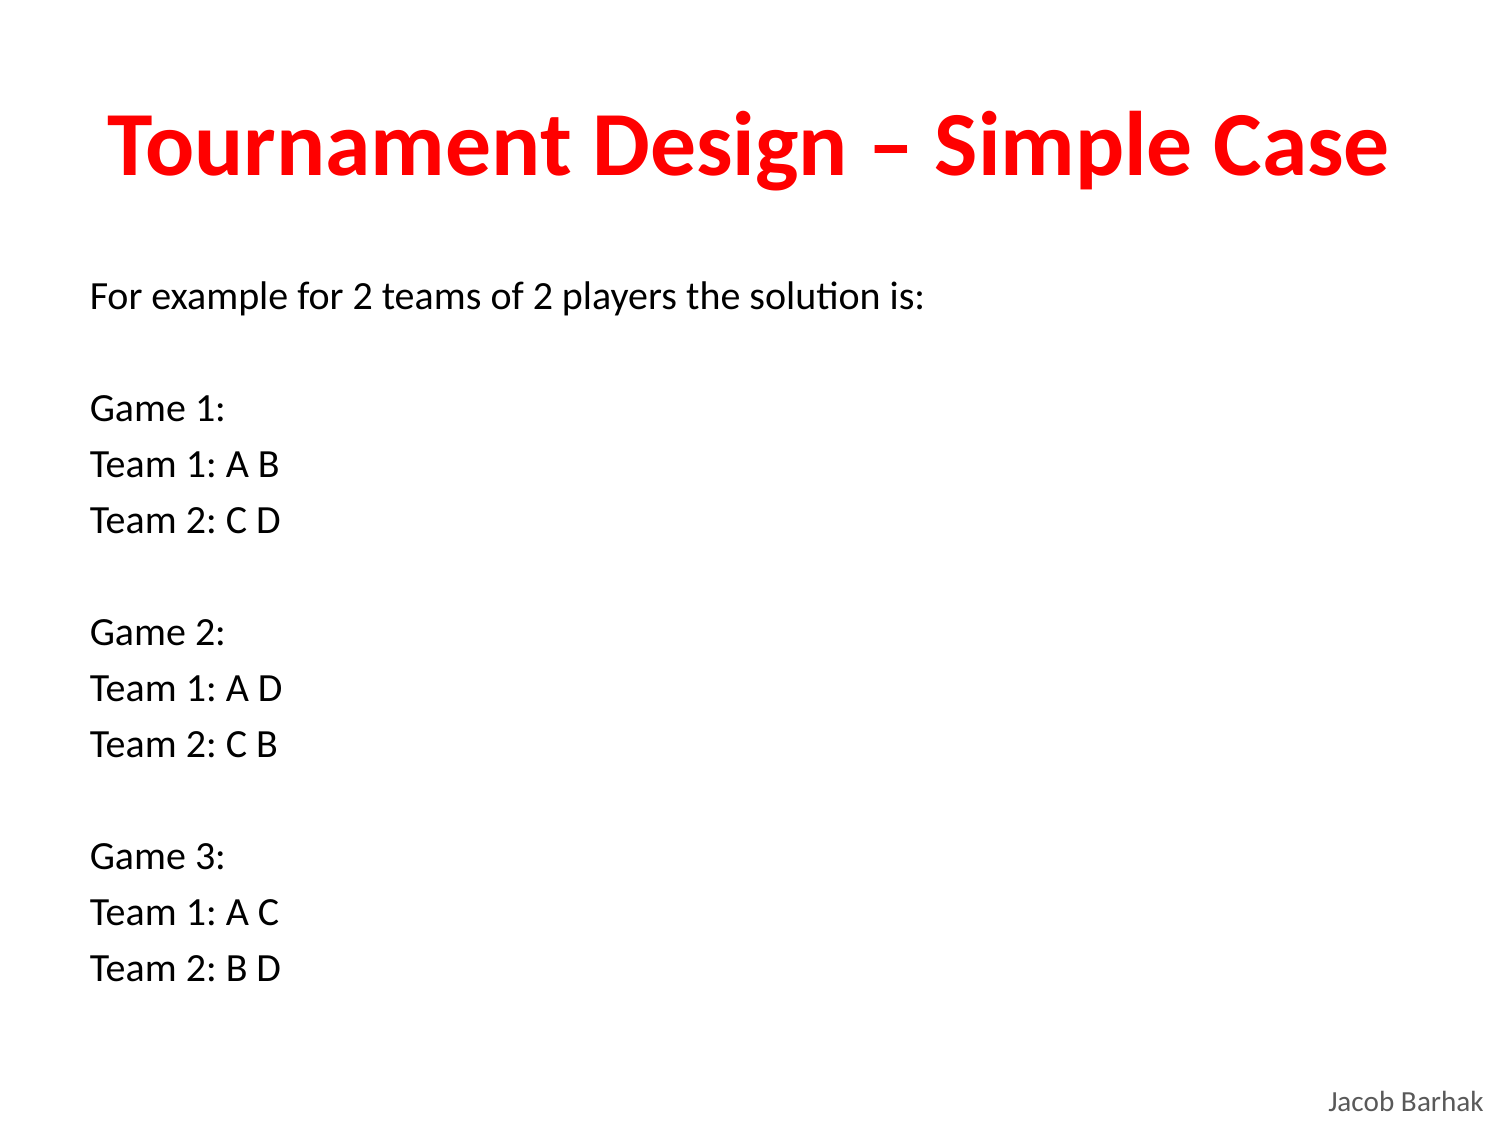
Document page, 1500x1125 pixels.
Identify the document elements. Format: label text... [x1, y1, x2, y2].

text_box For example for 2 teams of 2 players the solution is: Game 1: Team 1: A B Team 2: C D Game 2: Team 1: A D Team 2: C B Game 3: Team 1: A C Team 2: B D [75, 262, 1425, 1005]
text_box Tournament Design – Simple Case [75, 45, 1425, 233]
